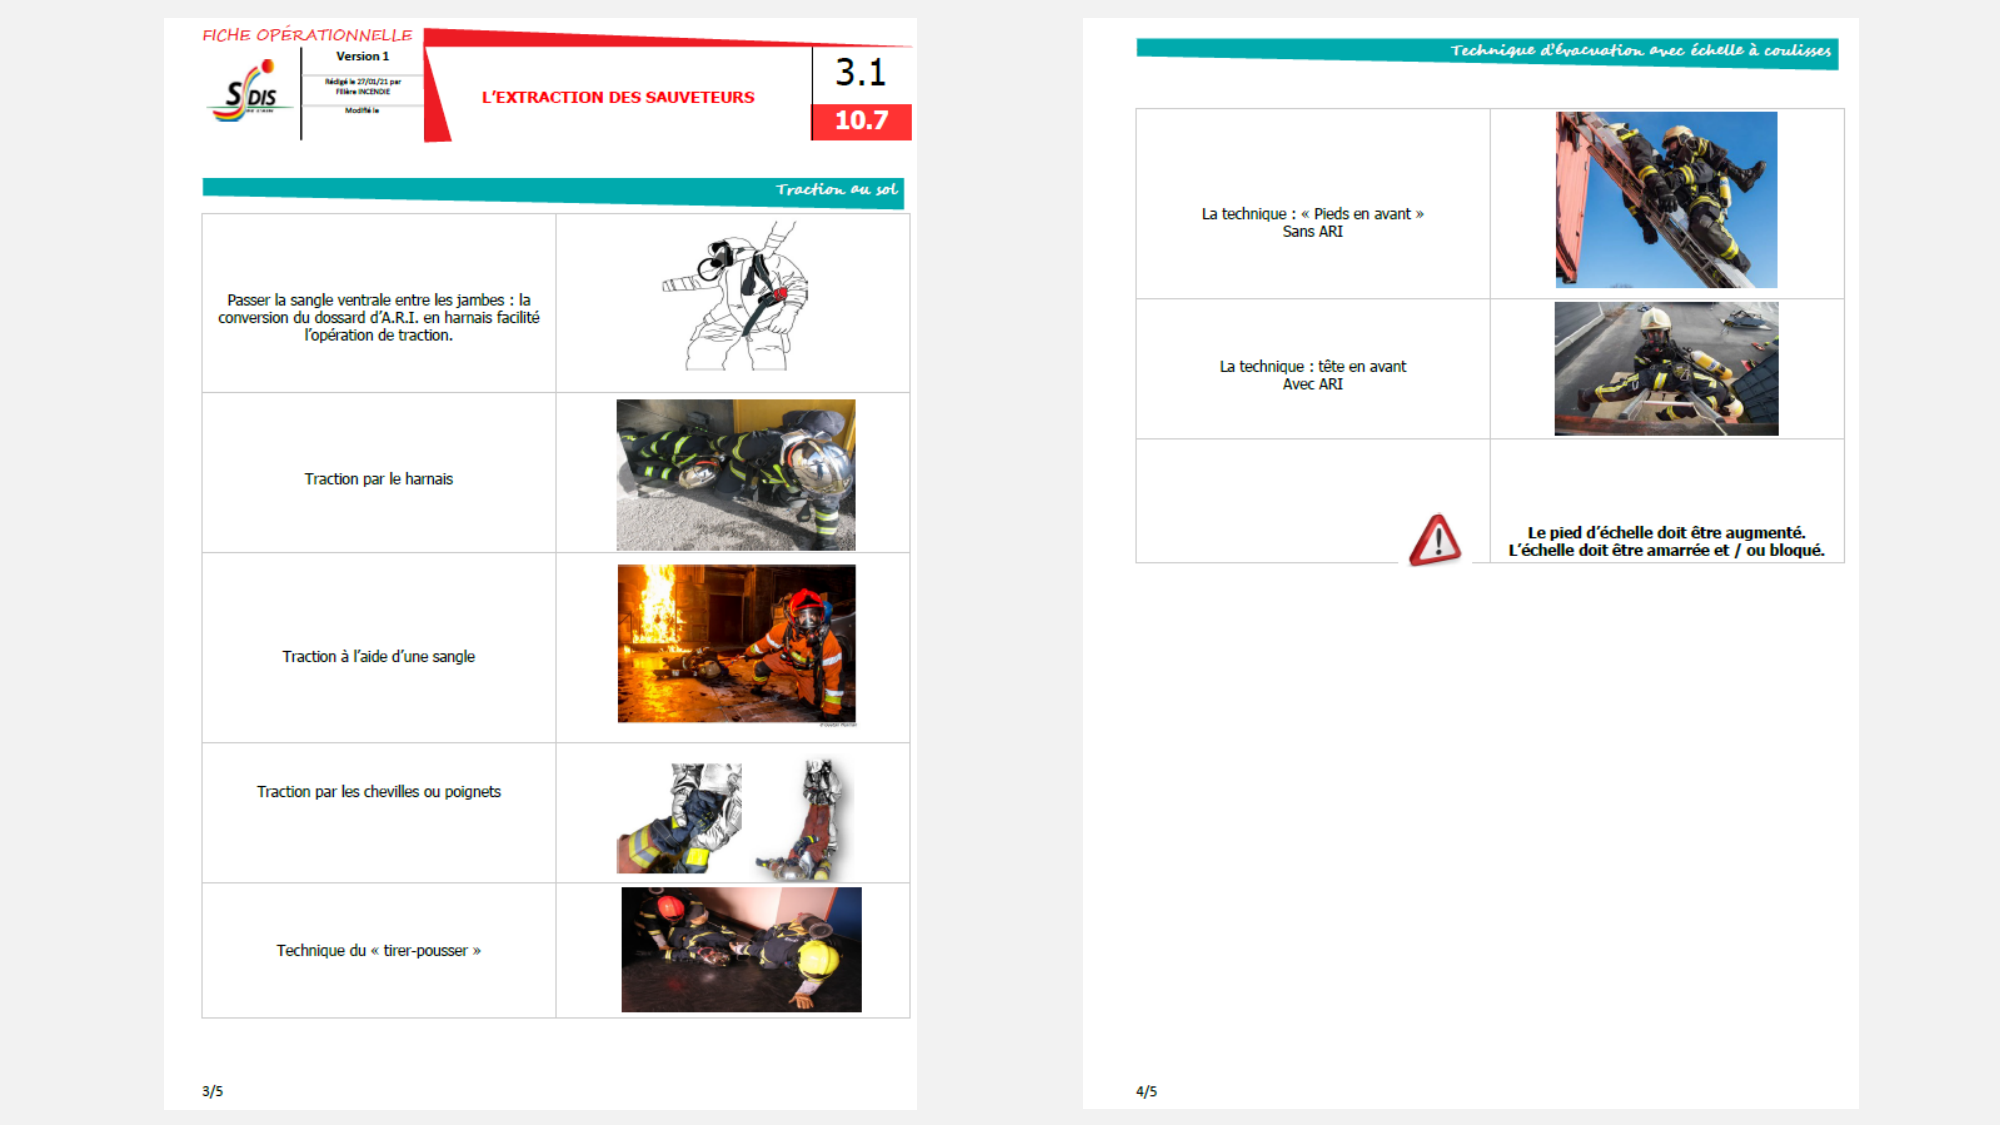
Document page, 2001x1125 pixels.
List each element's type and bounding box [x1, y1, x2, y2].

picture [164, 18, 917, 1110]
picture [1083, 18, 1859, 1109]
